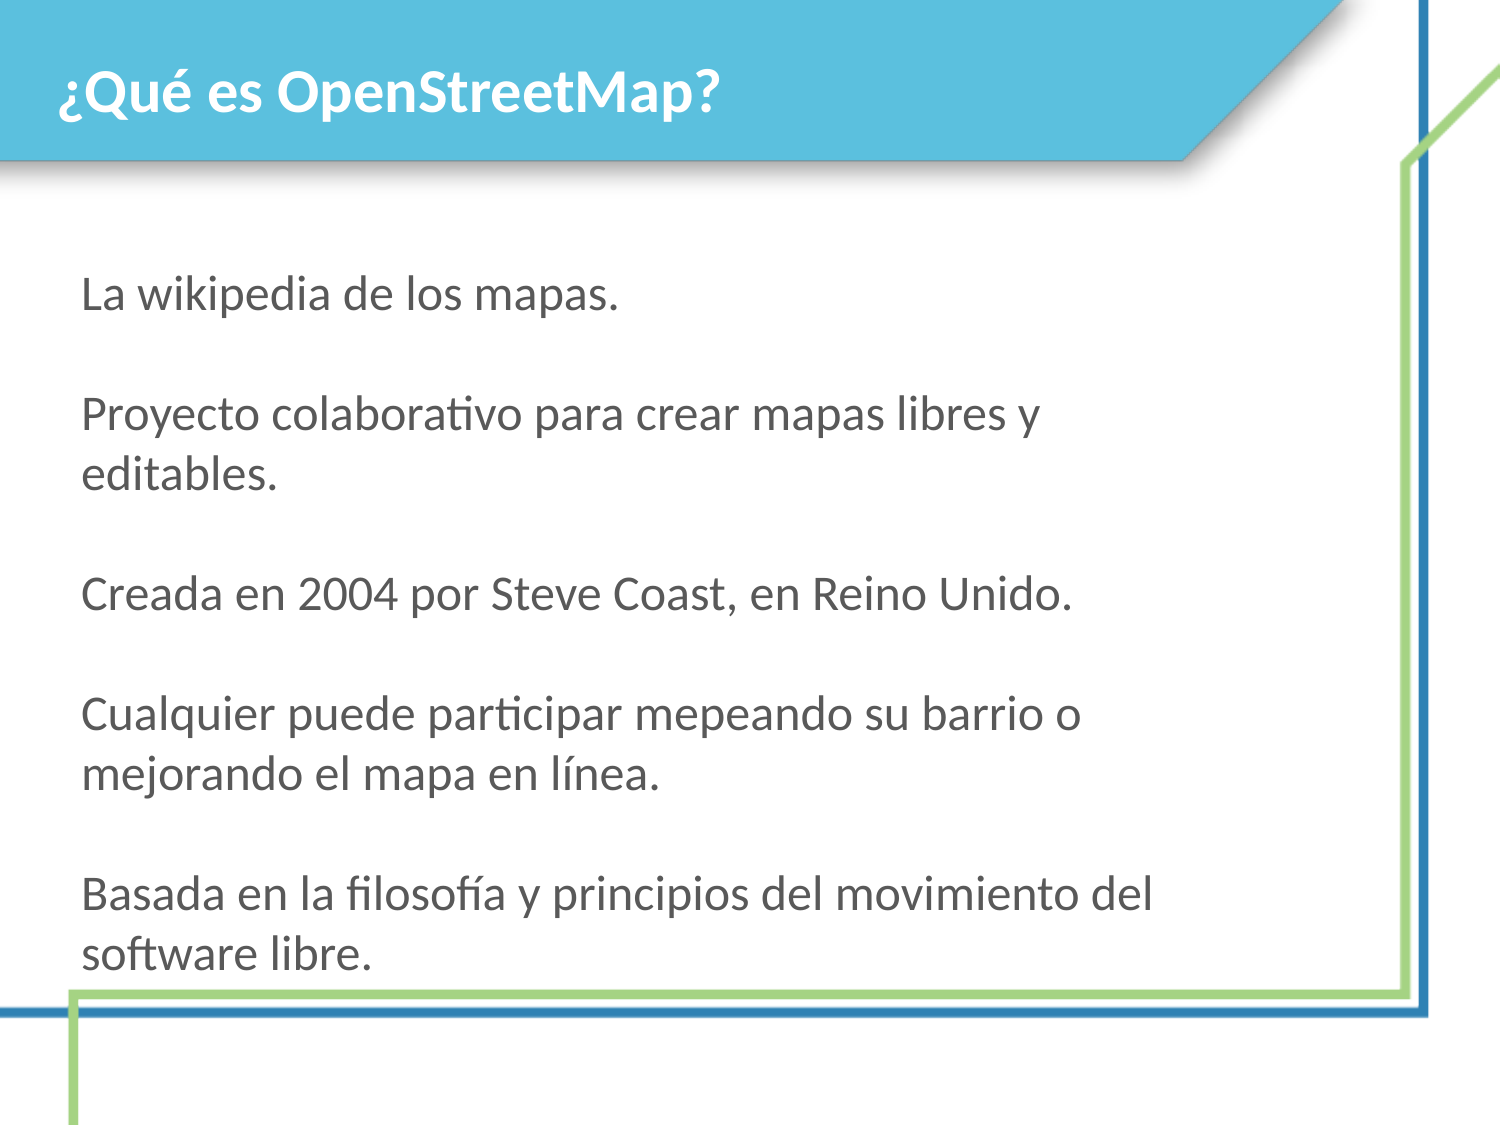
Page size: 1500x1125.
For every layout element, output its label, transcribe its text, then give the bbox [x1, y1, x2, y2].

text_box ¿Qué es OpenStreetMap? [41, 42, 1164, 133]
picture [0, 0, 1500, 1125]
text_box La wikipedia de los mapas. Proyecto colaborativo para crear mapas libres y editables. Creada en 2004 por Steve Coast, en Reino Unido. Cualquier puede participar mepeando su barrio o mejorando el mapa en línea. Basada en la filosofía y principios del movimiento del software libre. [66, 252, 1189, 988]
